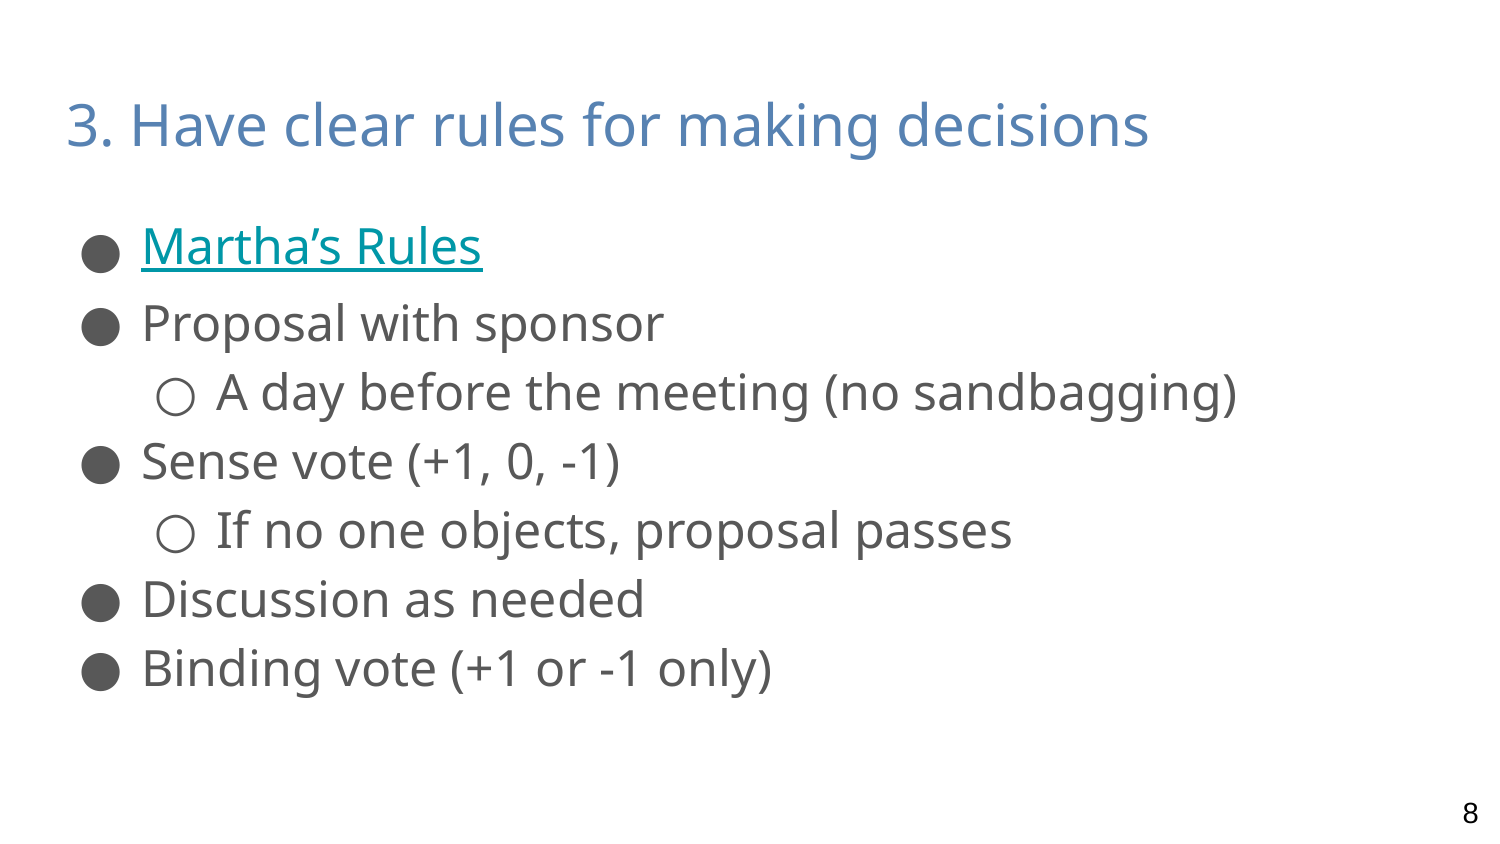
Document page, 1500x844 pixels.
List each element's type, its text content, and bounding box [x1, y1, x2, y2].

list Martha’s Rules Proposal with sponsor A day before the meeting (no sandbagging) Sense vote (+1, 0, -1) If no one objects, proposal passes Discussion as needed Binding vote (+1 or -1 only) [51, 189, 1449, 750]
slide_number <number> [1403, 779, 1494, 844]
title 3. Have clear rules for making decisions [51, 72, 1449, 167]
